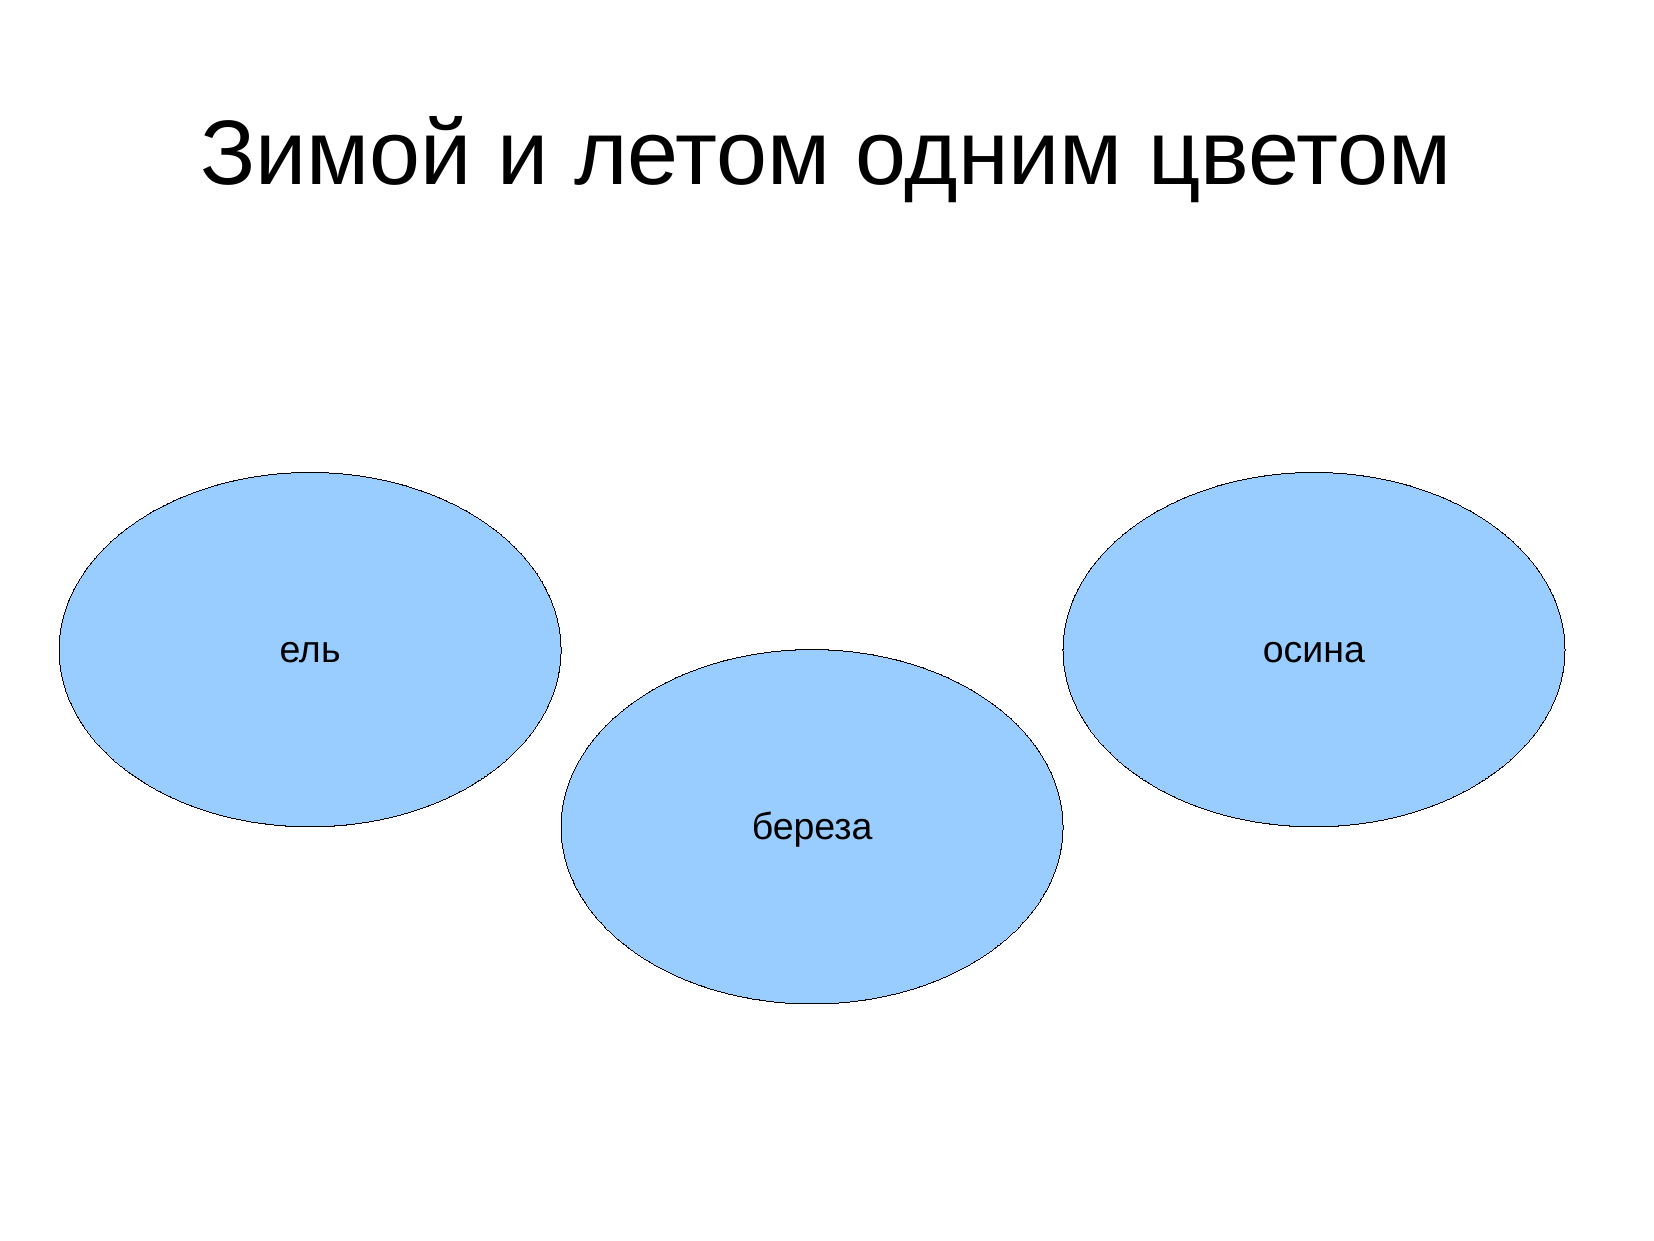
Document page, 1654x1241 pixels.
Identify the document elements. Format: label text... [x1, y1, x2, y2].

text_box ель [59, 472, 562, 827]
text_box осина [1062, 472, 1566, 827]
title Зимой и летом одним цветом [82, 49, 1571, 257]
text_box береза [561, 649, 1064, 1004]
